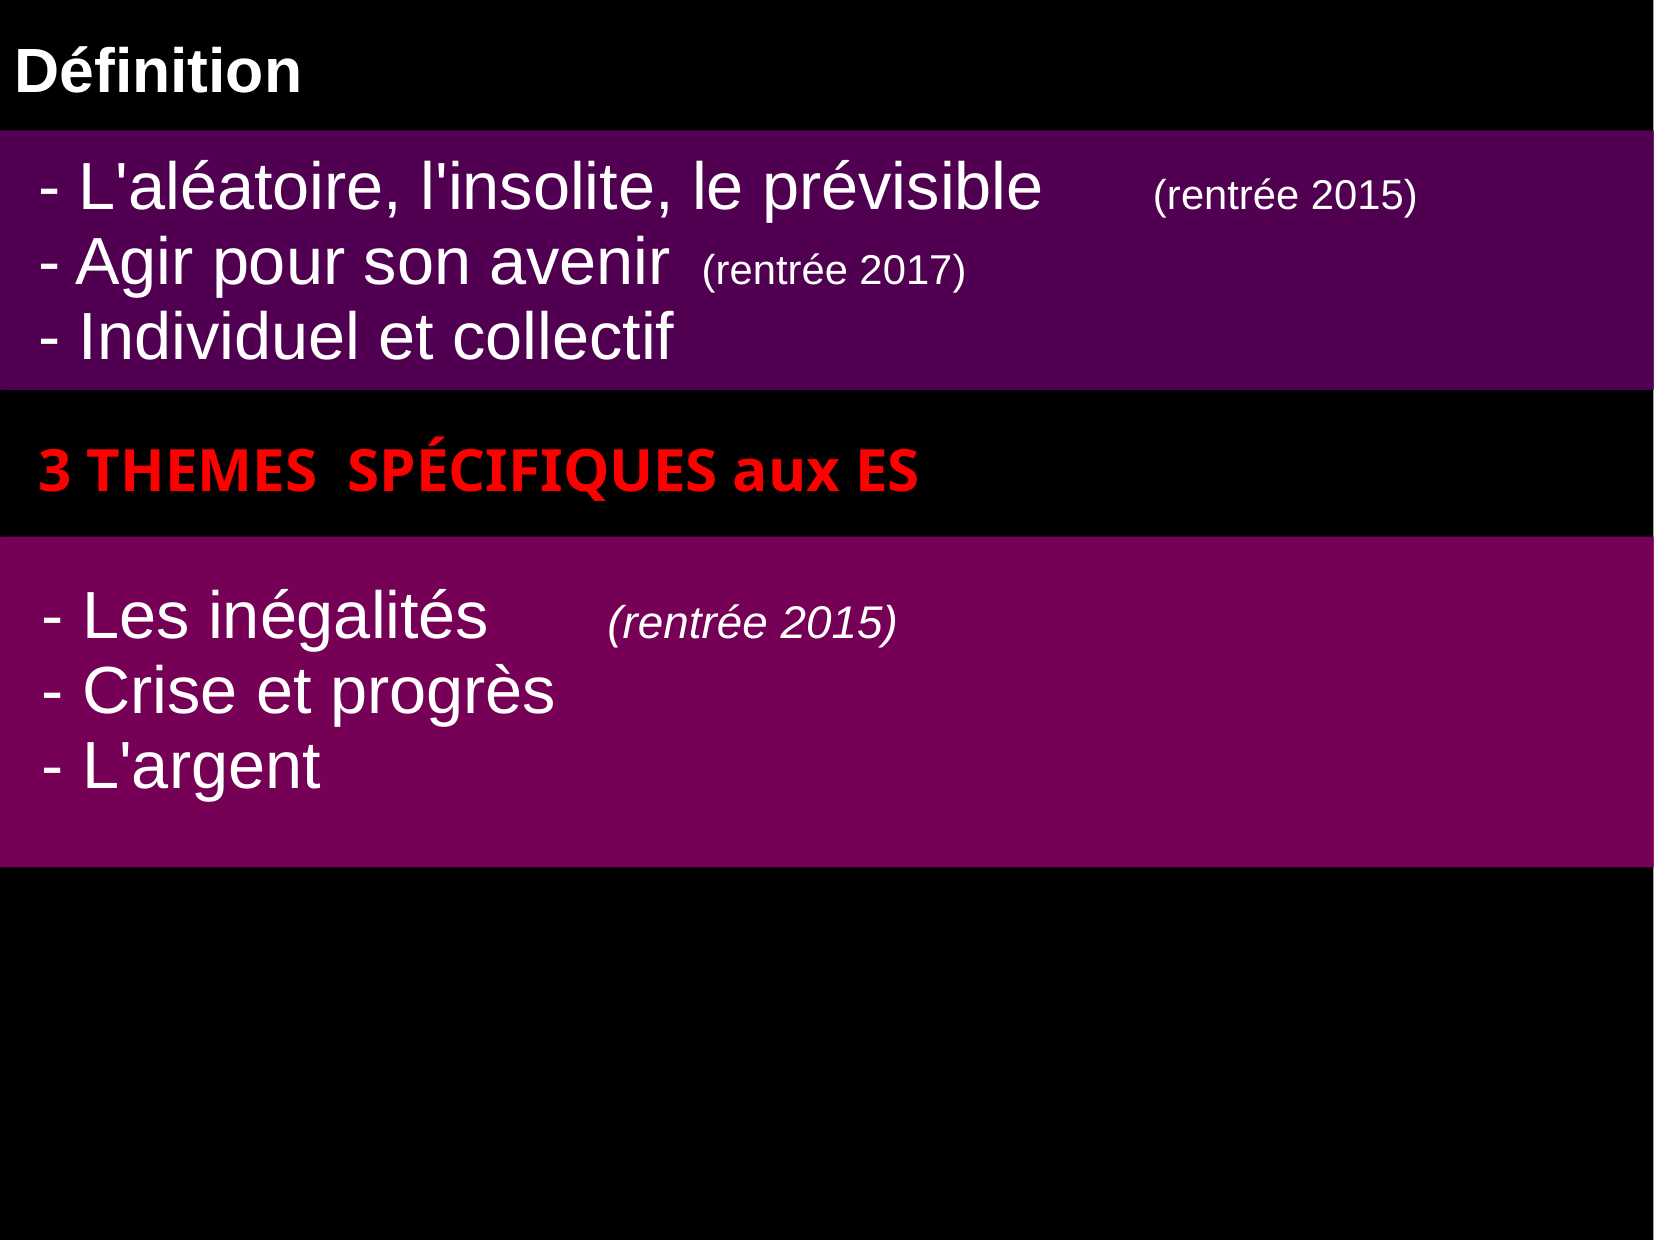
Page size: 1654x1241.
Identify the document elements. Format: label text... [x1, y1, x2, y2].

text_box [0, 261, 1654, 390]
text_box 3 THEMES SPÉCIFIQUES aux ES [23, 422, 1170, 568]
text_box [0, 536, 1654, 868]
text_box [1238, 130, 1654, 141]
text_box Définition [0, 28, 1238, 261]
text_box - Les inégalités (rentrée 2015) - Crise et progrès - L'argent [26, 496, 1396, 810]
text_box - L'aléatoire, l'insolite, le prévisible (rentrée 2015) - Agir pour son avenir (rentrée 2017) - Individuel et collectif [23, 141, 1654, 381]
